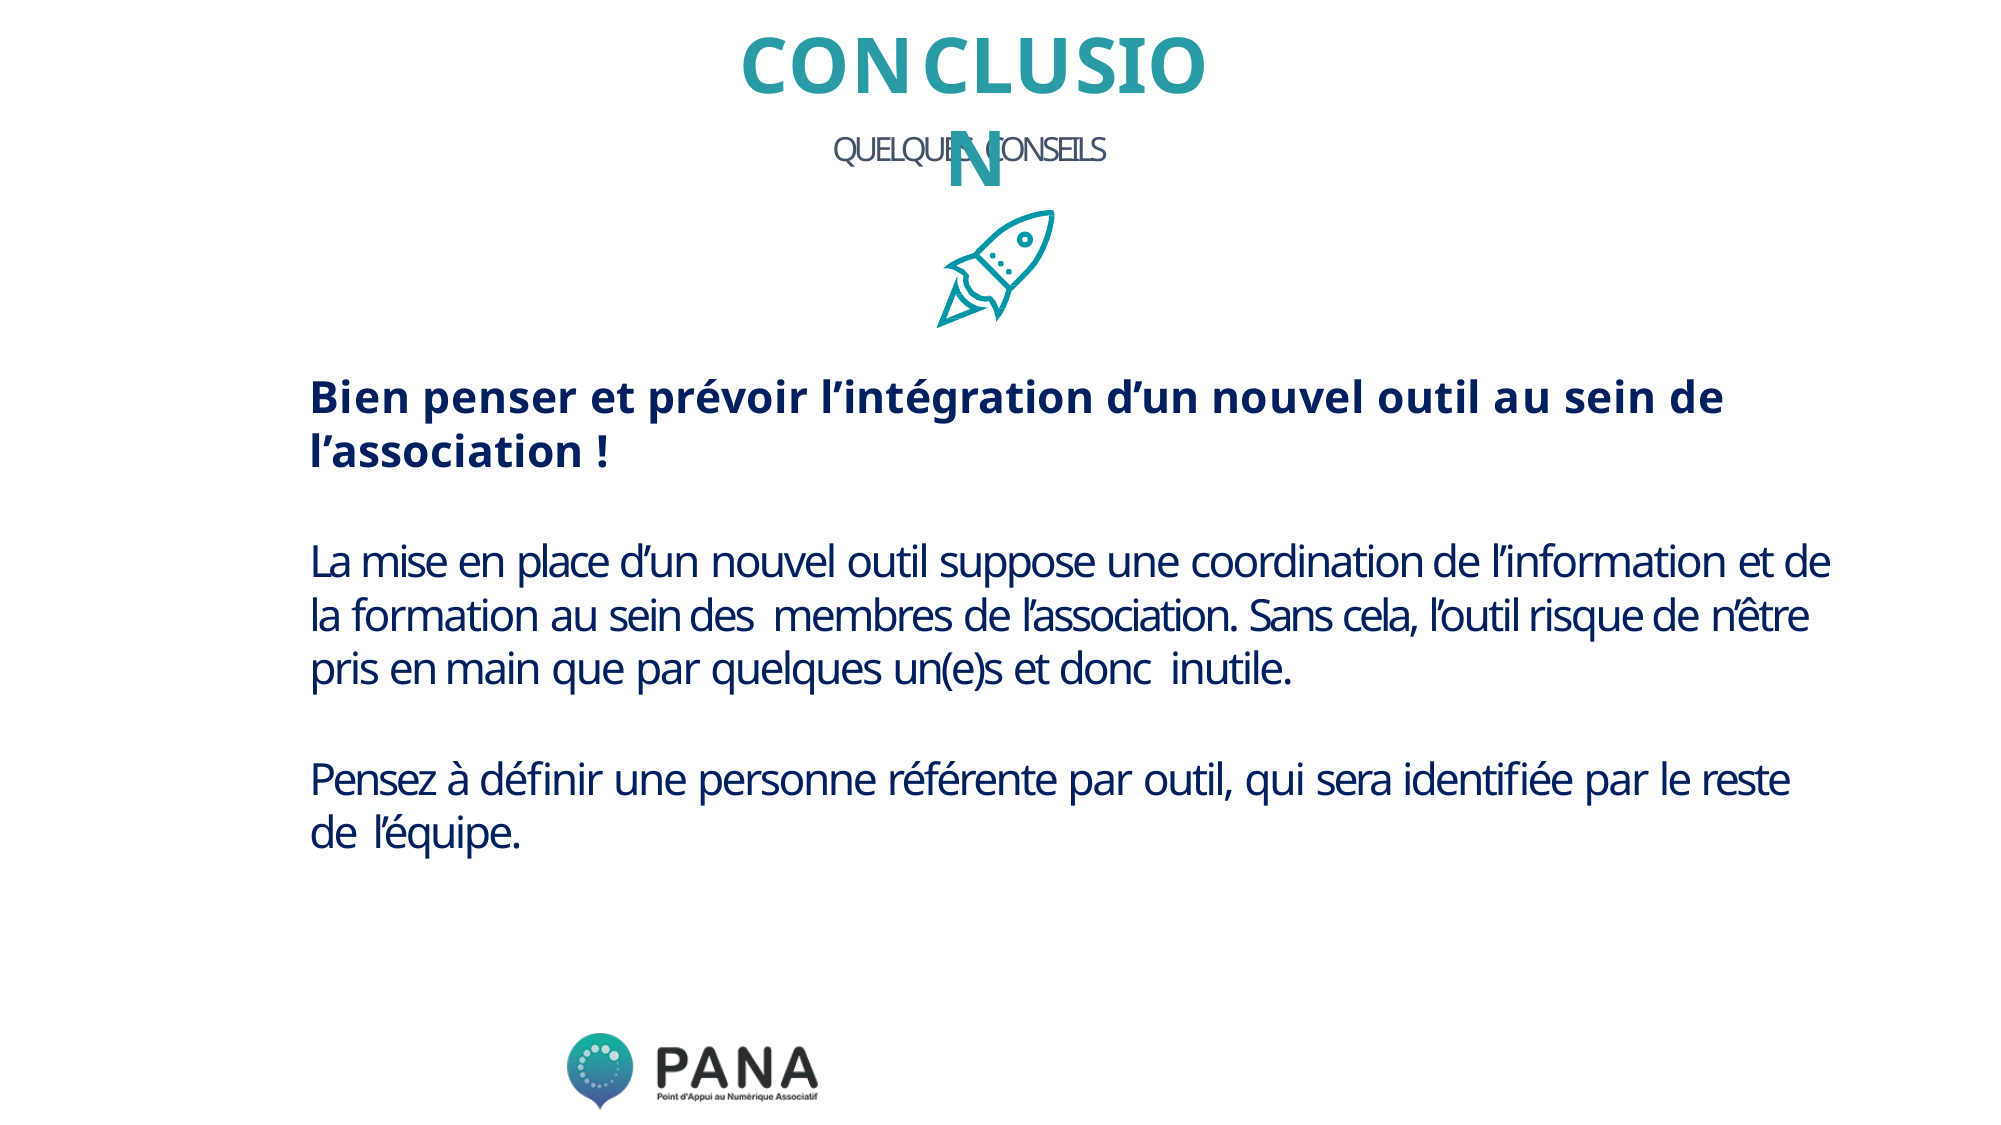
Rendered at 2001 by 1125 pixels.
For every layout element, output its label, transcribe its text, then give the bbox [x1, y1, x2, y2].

text_box [943, 210, 1055, 322]
title CONCLUSION [737, 13, 1263, 111]
text_box [936, 276, 989, 329]
text_box Bien penser et prévoir l’intégration d’un nouvel outil au sein de l’association ! La mise en place d’un nouvel outil suppose une coordination de l’information et de la formation au sein des membres de l’association. Sans cela, l’outil risque de n’être pris en main que par quelques un(e)s et donc inutile. Pensez à définir une personne référente par outil, qui sera identifiée par le reste de l’équipe. [157, 367, 1848, 917]
text_box QUELQUES CONSEILS [830, 126, 1170, 169]
